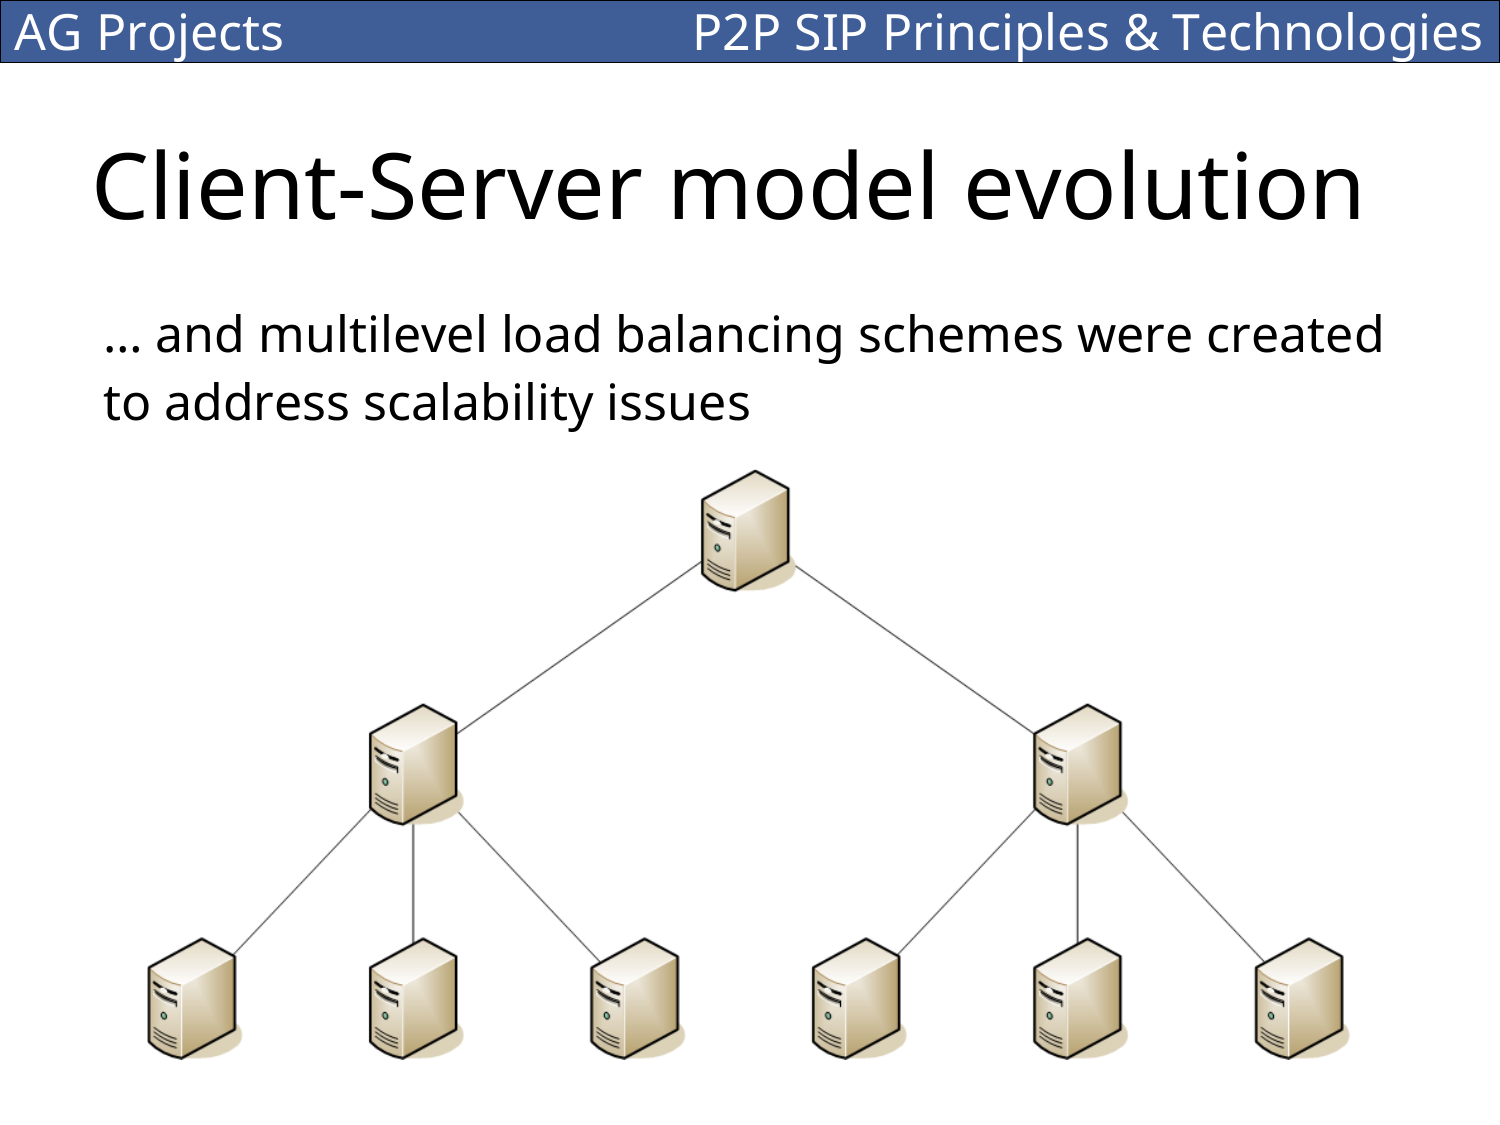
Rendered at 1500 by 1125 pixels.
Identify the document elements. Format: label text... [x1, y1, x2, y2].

text_box Client-Server model evolution [76, 113, 1447, 244]
picture [147, 469, 1350, 1060]
text_box … and multilevel load balancing schemes were created to address scalability issues [88, 290, 1412, 443]
